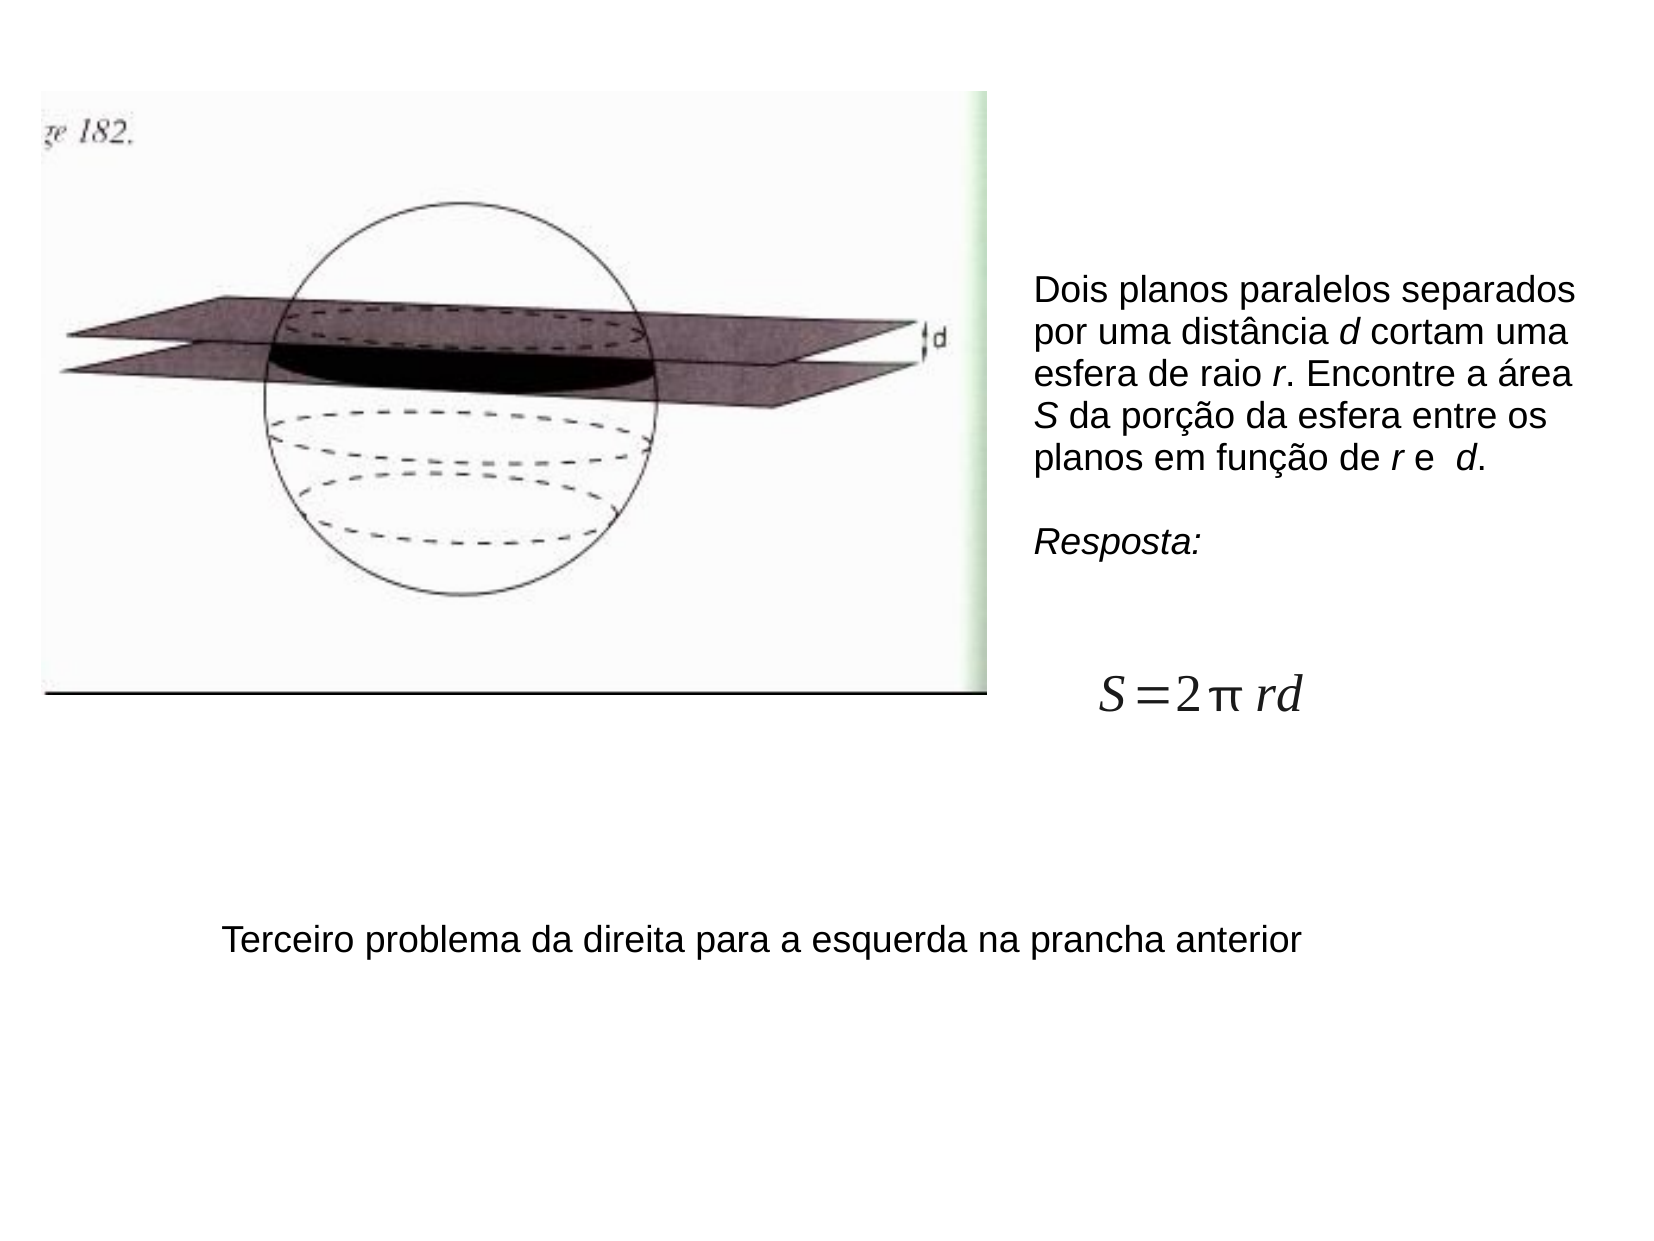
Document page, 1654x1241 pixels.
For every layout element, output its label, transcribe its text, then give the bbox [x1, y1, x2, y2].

chart [1082, 664, 1316, 724]
picture [41, 91, 987, 695]
text_box Terceiro problema da direita para a esquerda na prancha anterior [206, 910, 1318, 968]
text_box Dois planos paralelos separados por uma distância d cortam uma esfera de raio r. Encontre a área S da porção da esfera entre os planos em função de r e d. Resposta: [1018, 261, 1591, 570]
